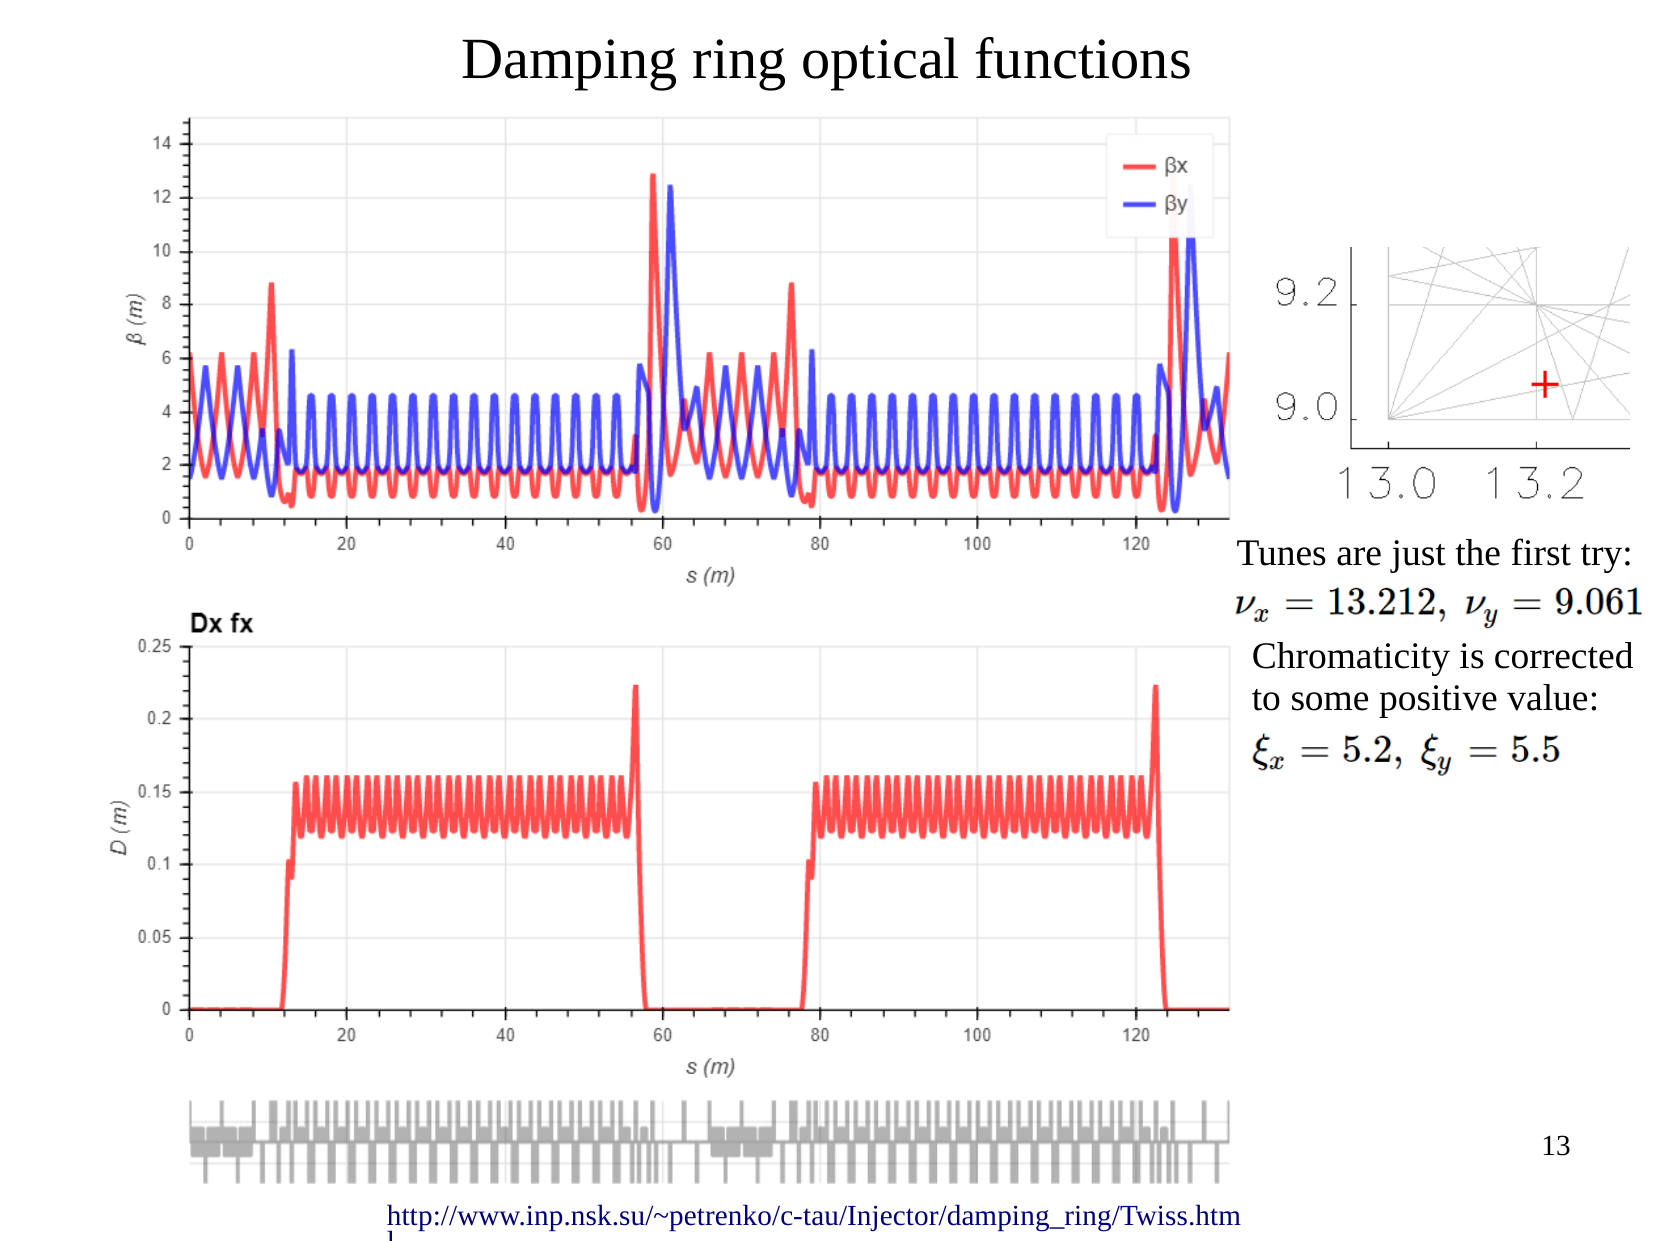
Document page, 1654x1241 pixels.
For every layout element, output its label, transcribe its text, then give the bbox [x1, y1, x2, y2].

title Damping ring optical functions [82, 11, 1571, 107]
title Tunes are just the first try: [1216, 501, 1654, 604]
title Chromaticity is corrected to some positive value: [1251, 614, 1654, 740]
text_box http://www.inp.nsk.su/~petrenko/c-tau/Injector/damping_ring/Twiss.html [372, 1192, 1264, 1241]
picture [1255, 247, 1630, 501]
picture [100, 106, 1654, 1205]
